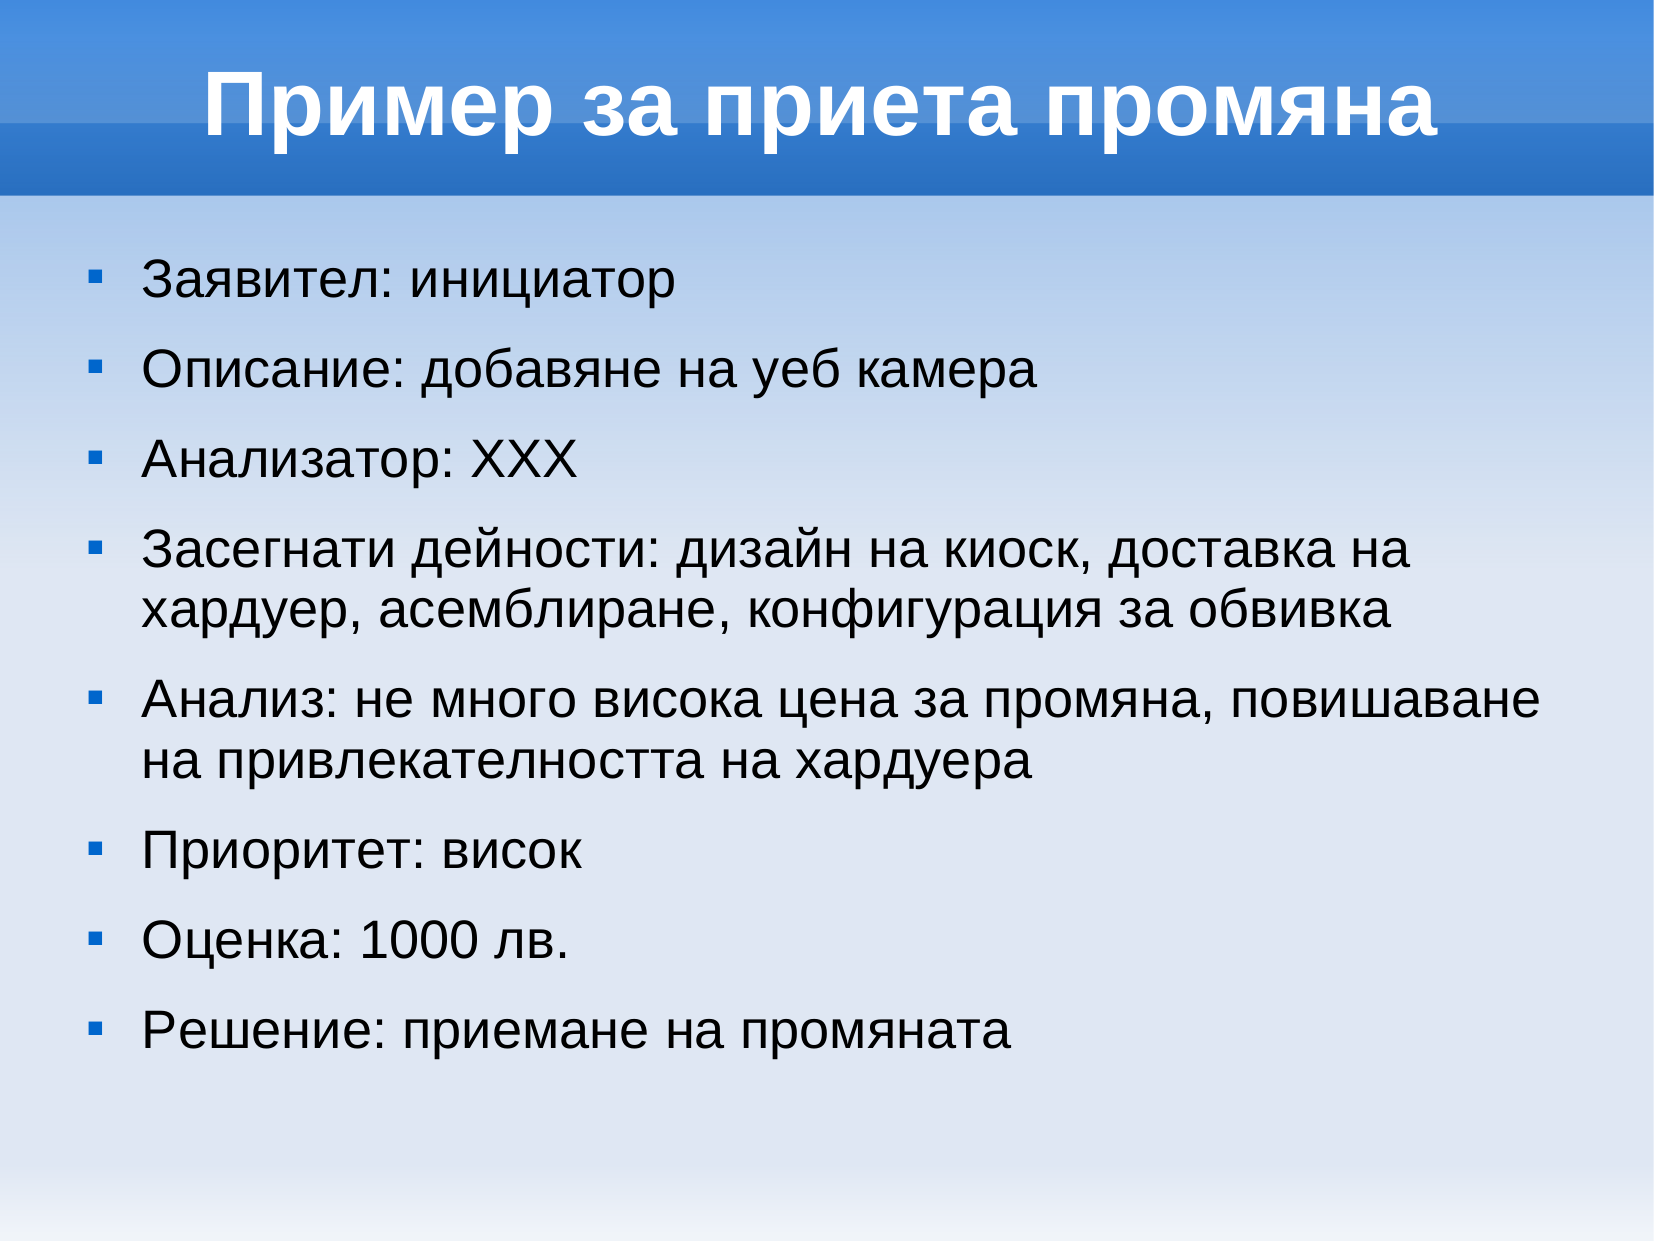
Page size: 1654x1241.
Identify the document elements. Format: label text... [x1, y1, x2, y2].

list Заявител: инициатор Описание: добавяне на уеб камера Анализатор: ХХХ Засегнати дейности: дизайн на киоск, доставка на хардуер, асемблиране, конфигурация за обвивка Анализ: не много висока цена за промяна, повишаване на привлекателността на хардуера Приоритет: висок Оценка: 1000 лв. Решение: приемане на промяната [70, 248, 1560, 1067]
title Пример за приета промяна [76, 0, 1565, 208]
picture [0, 0, 1654, 1241]
